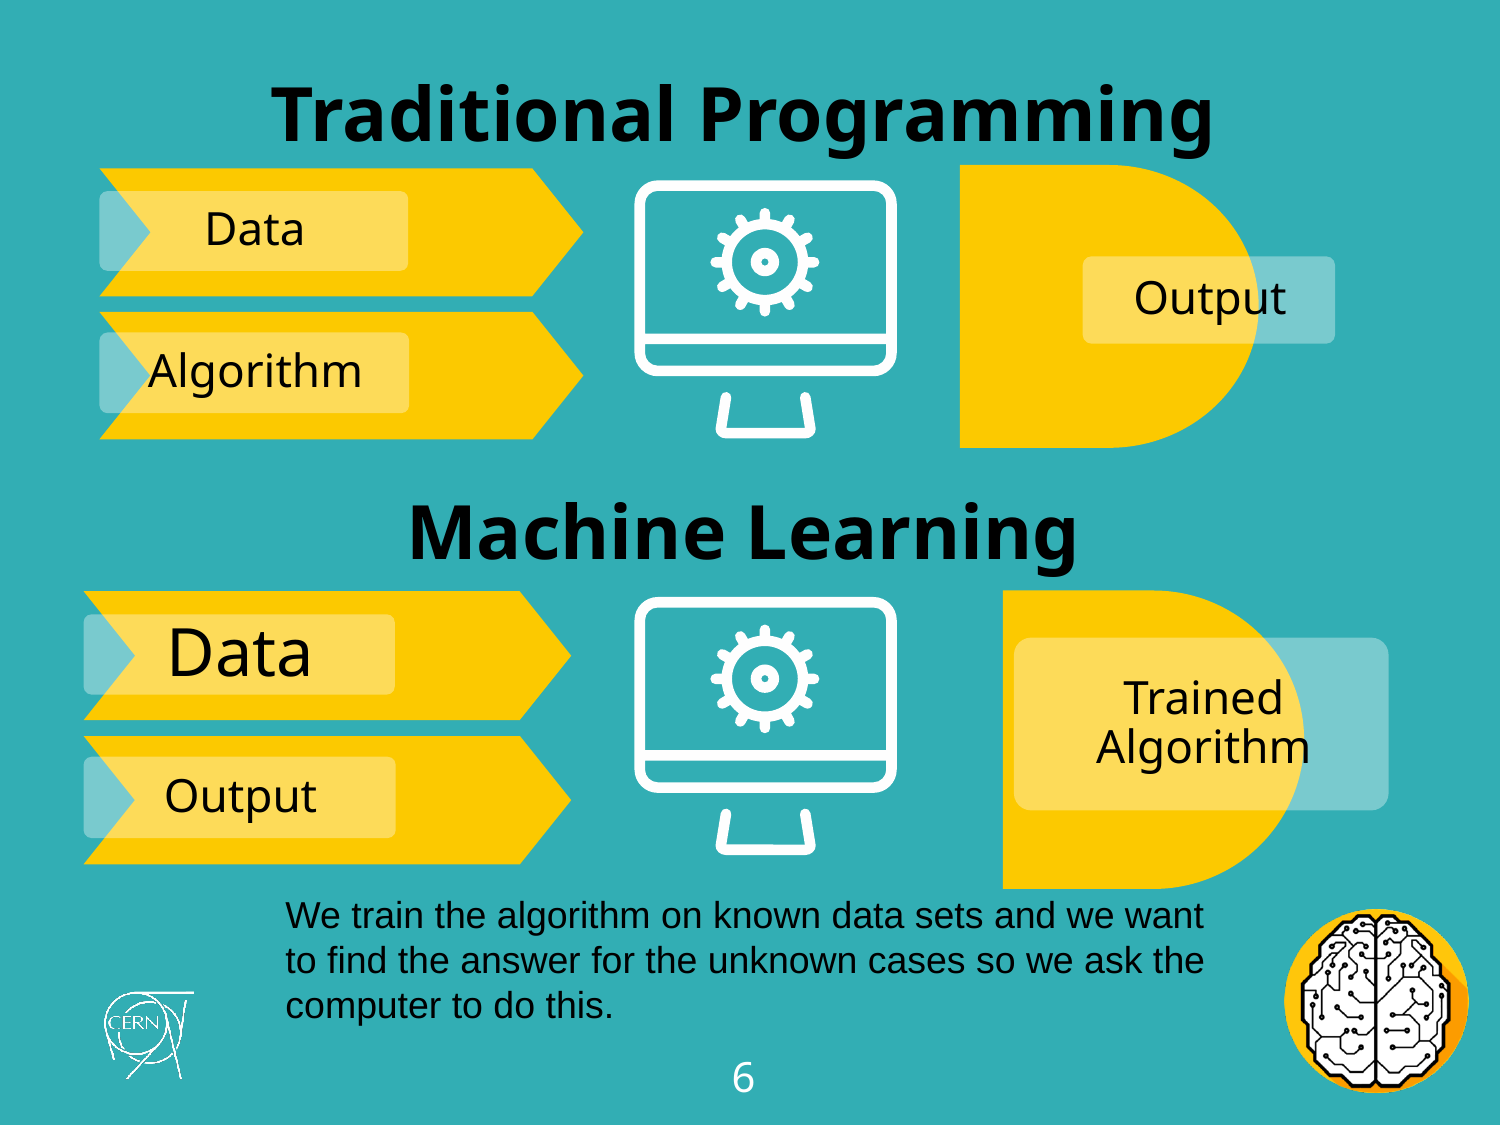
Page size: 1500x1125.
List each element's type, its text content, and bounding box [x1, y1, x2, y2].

text_box Traditional Programming [256, 58, 1232, 164]
picture [631, 177, 901, 442]
slide_number <number> [575, 1049, 913, 1110]
picture [1277, 902, 1474, 1099]
text_box Machine Learning [391, 477, 1096, 583]
text_box Algorithm [99, 332, 410, 414]
text_box Data [83, 614, 395, 695]
picture [631, 593, 901, 859]
text_box [1002, 590, 1286, 883]
text_box Trained Algorithm [1013, 637, 1389, 811]
picture [103, 991, 195, 1080]
text_box [99, 168, 584, 297]
text_box [83, 736, 572, 865]
text_box We train the algorithm on known data sets and we want to find the answer for the unknown cases so we ask the computer to do this. [252, 883, 1235, 1034]
text_box [99, 311, 584, 440]
text_box [83, 591, 572, 721]
text_box Data [99, 191, 409, 271]
text_box Output [1082, 256, 1336, 344]
text_box Output [83, 756, 396, 839]
text_box [959, 164, 1254, 448]
